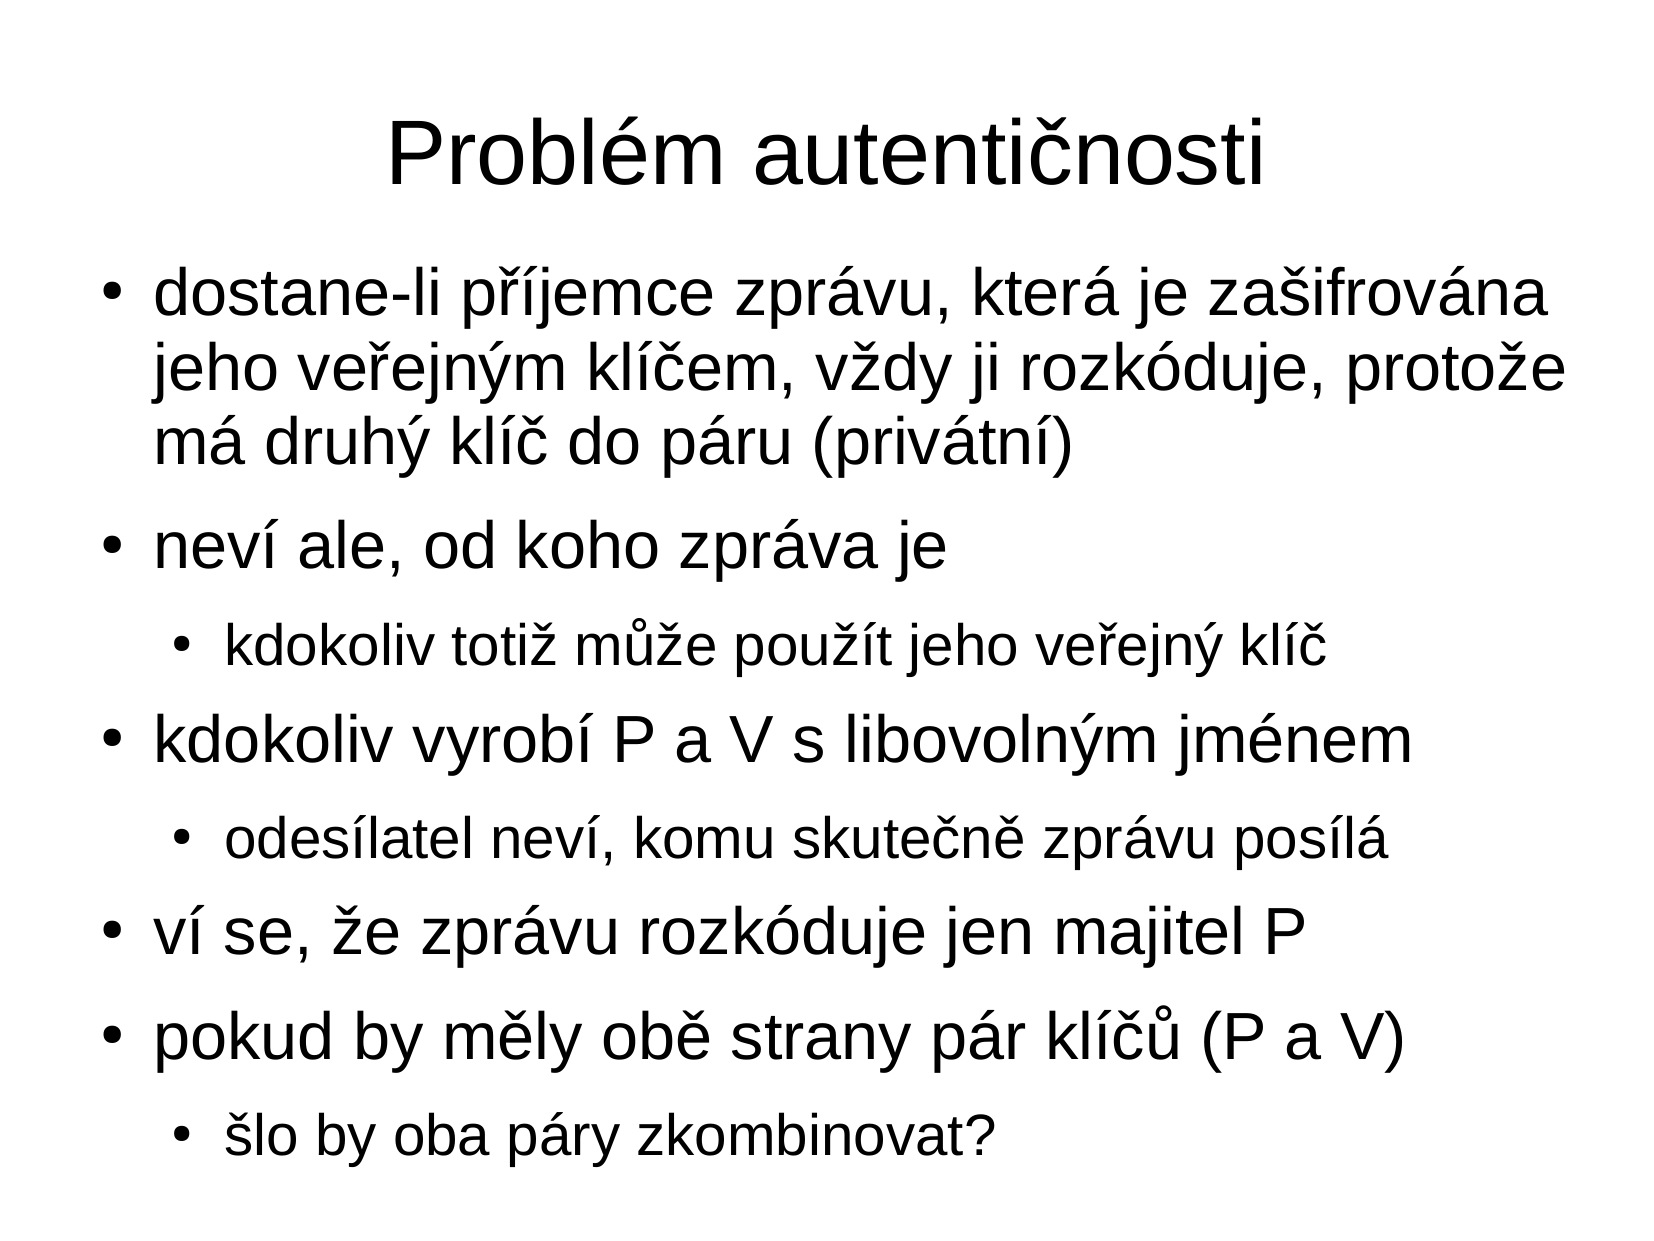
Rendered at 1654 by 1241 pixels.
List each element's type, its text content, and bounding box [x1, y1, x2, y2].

list dostane-li příjemce zprávu, která je zašifrována jeho veřejným klíčem, vždy ji rozkóduje, protože má druhý klíč do páru (privátní) neví ale, od koho zpráva je kdokoliv totiž může použít jeho veřejný klíč kdokoliv vyrobí P a V s libovolným jménem odesílatel neví, komu skutečně zprávu posílá ví se, že zprávu rozkóduje jen majitel P pokud by měly obě strany pár klíčů (P a V) šlo by oba páry zkombinovat? [82, 254, 1571, 1169]
title Problém autentičnosti [82, 56, 1571, 250]
